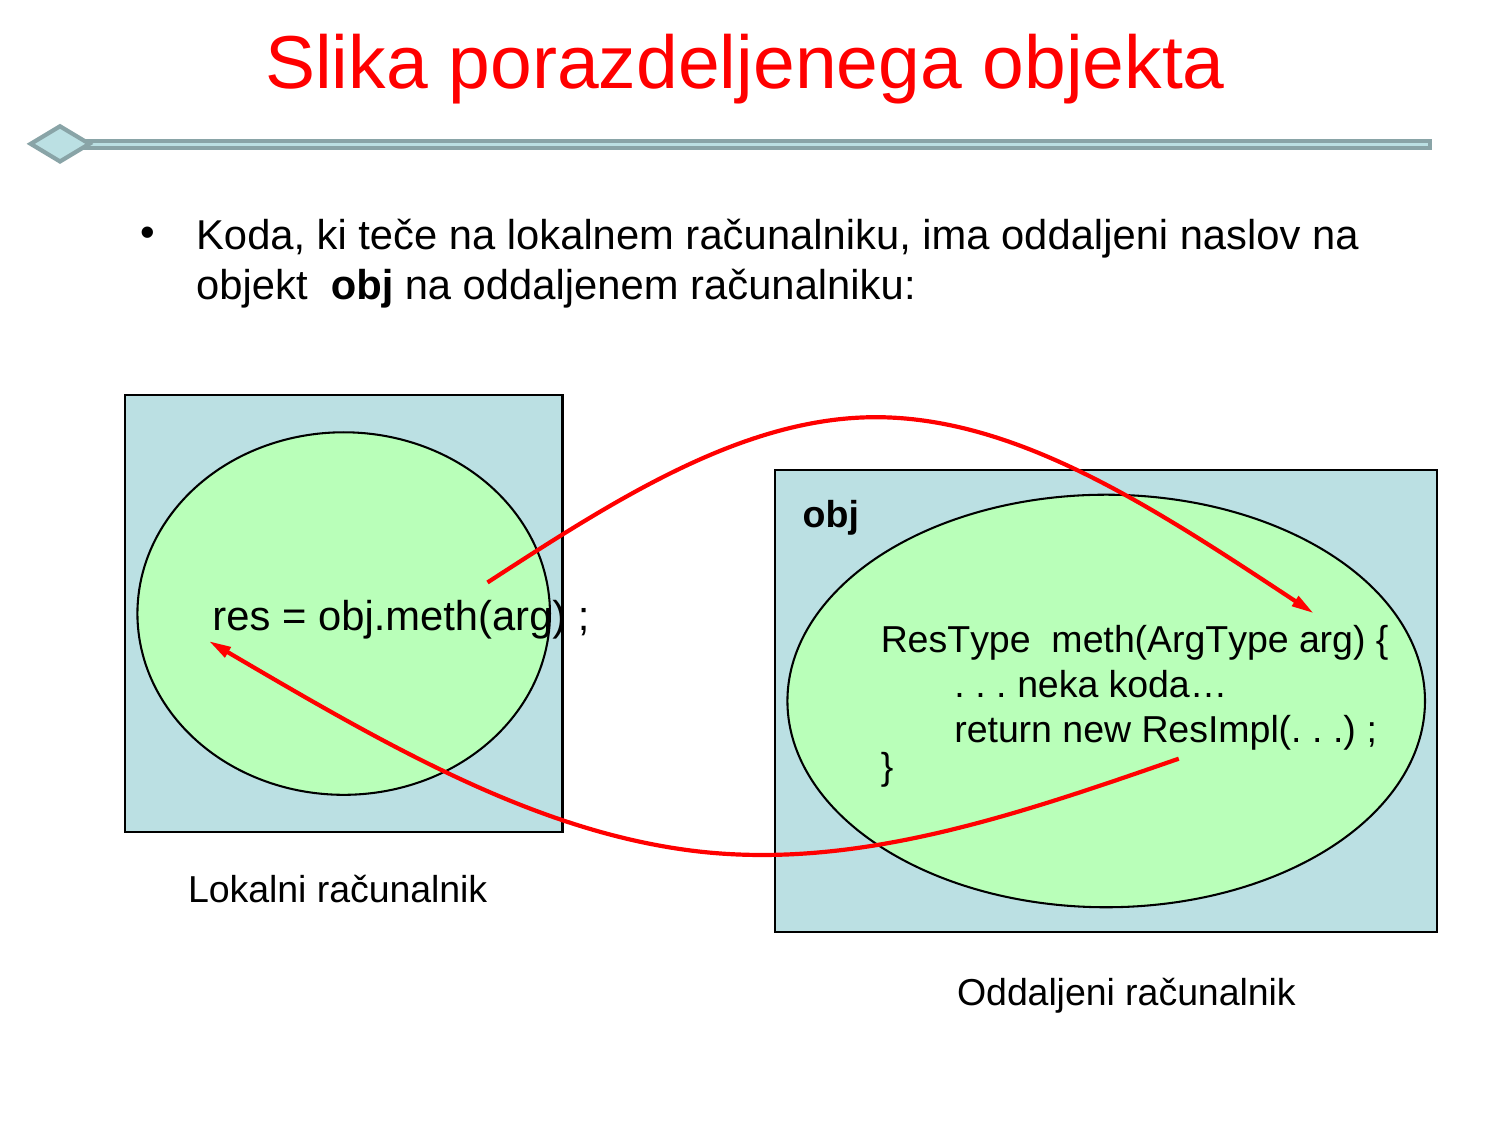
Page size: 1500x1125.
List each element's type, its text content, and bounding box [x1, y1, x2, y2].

list Koda, ki teče na lokalnem računalniku, ima oddaljeni naslov na objekt obj na oddaljenem računalniku: [125, 200, 1407, 351]
text_box ResType meth(ArgType arg) { . . . neka koda… return new ResImpl(. . .) ; } [787, 494, 1426, 908]
text_box obj [787, 482, 875, 543]
text_box Oddaljeni računalnik [915, 959, 1338, 1021]
text_box [774, 469, 1117, 852]
text_box res = obj.meth(arg) ; [137, 432, 550, 795]
title Slika porazdeljenega objekta [70, 0, 1421, 118]
text_box [125, 394, 563, 833]
text_box Lokalni računalnik [150, 857, 526, 918]
text_box [774, 469, 1438, 933]
text_box [449, 538, 563, 817]
